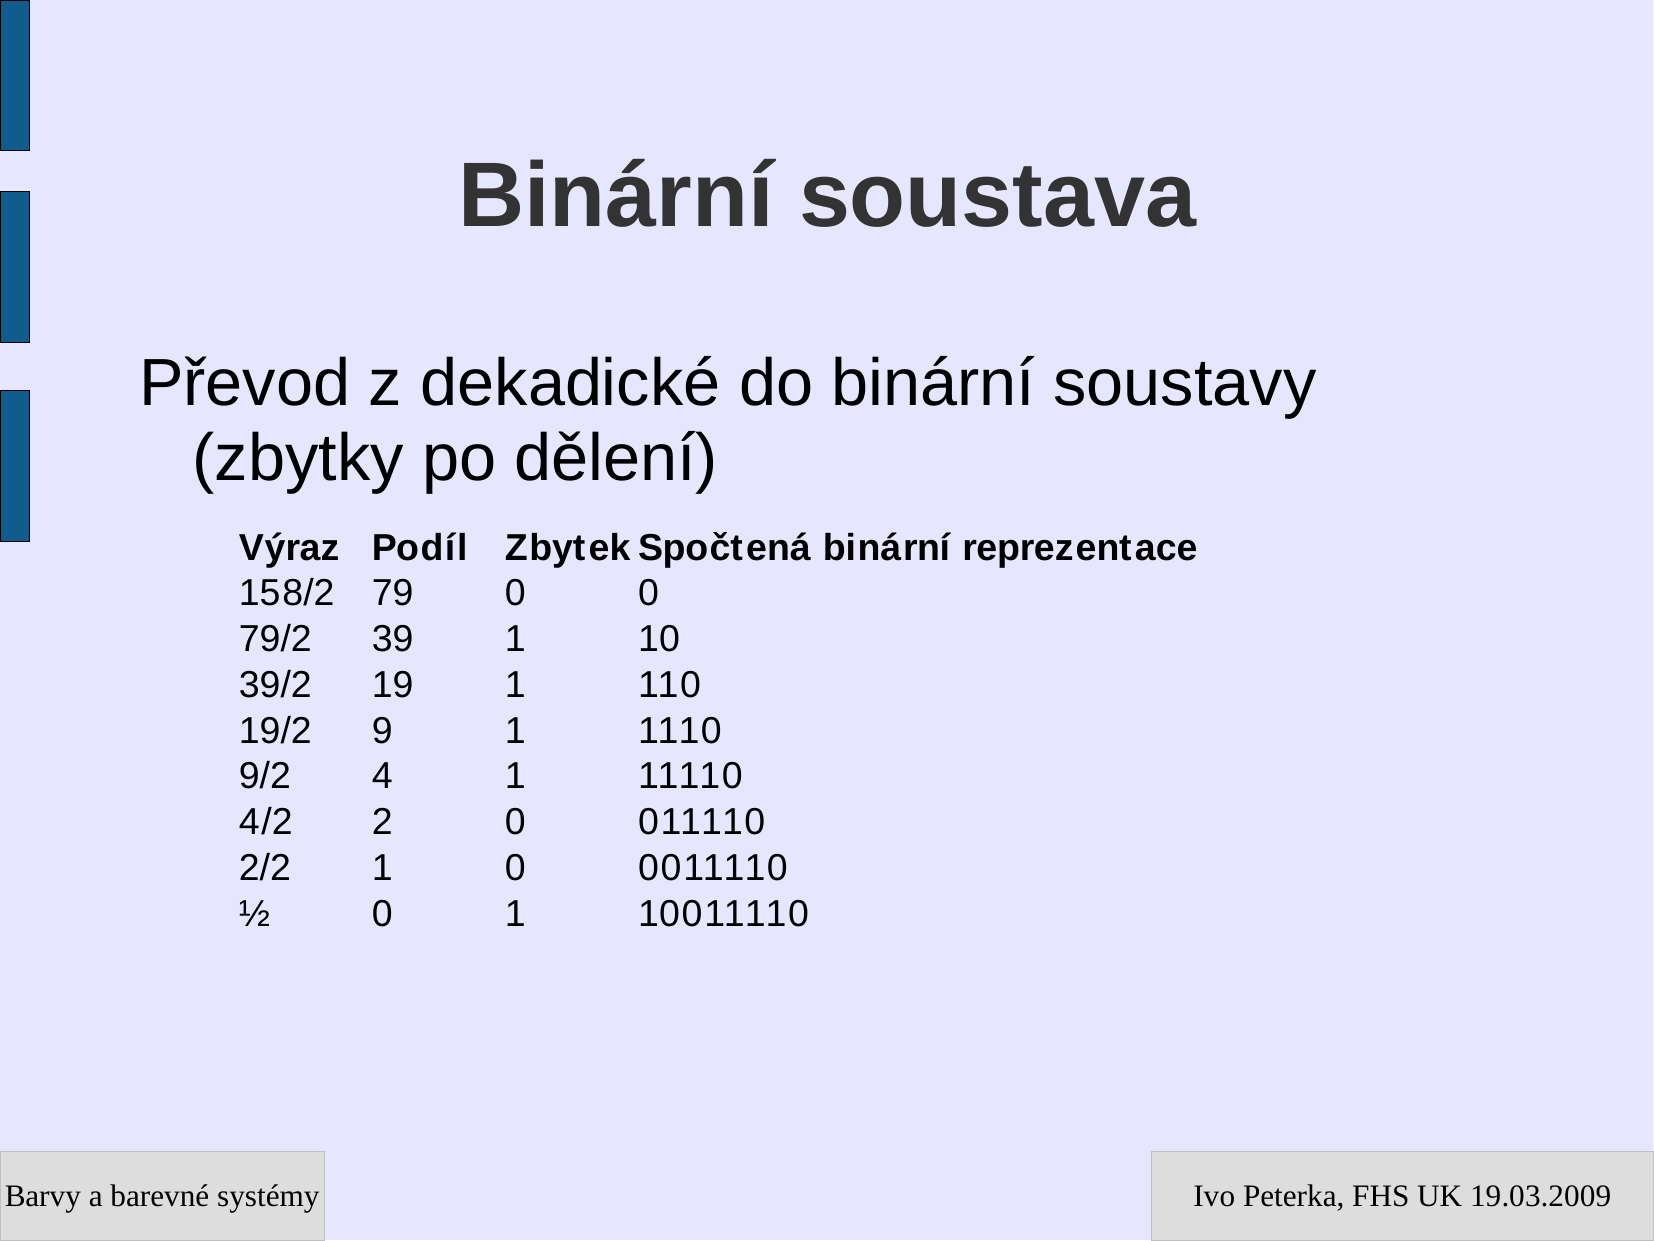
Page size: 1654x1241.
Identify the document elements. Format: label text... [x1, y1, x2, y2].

list Převod z dekadické do binární soustavy (zbytky po dělení) [121, 344, 1534, 1112]
chart [236, 525, 1437, 1123]
title Binární soustava [121, 98, 1534, 291]
